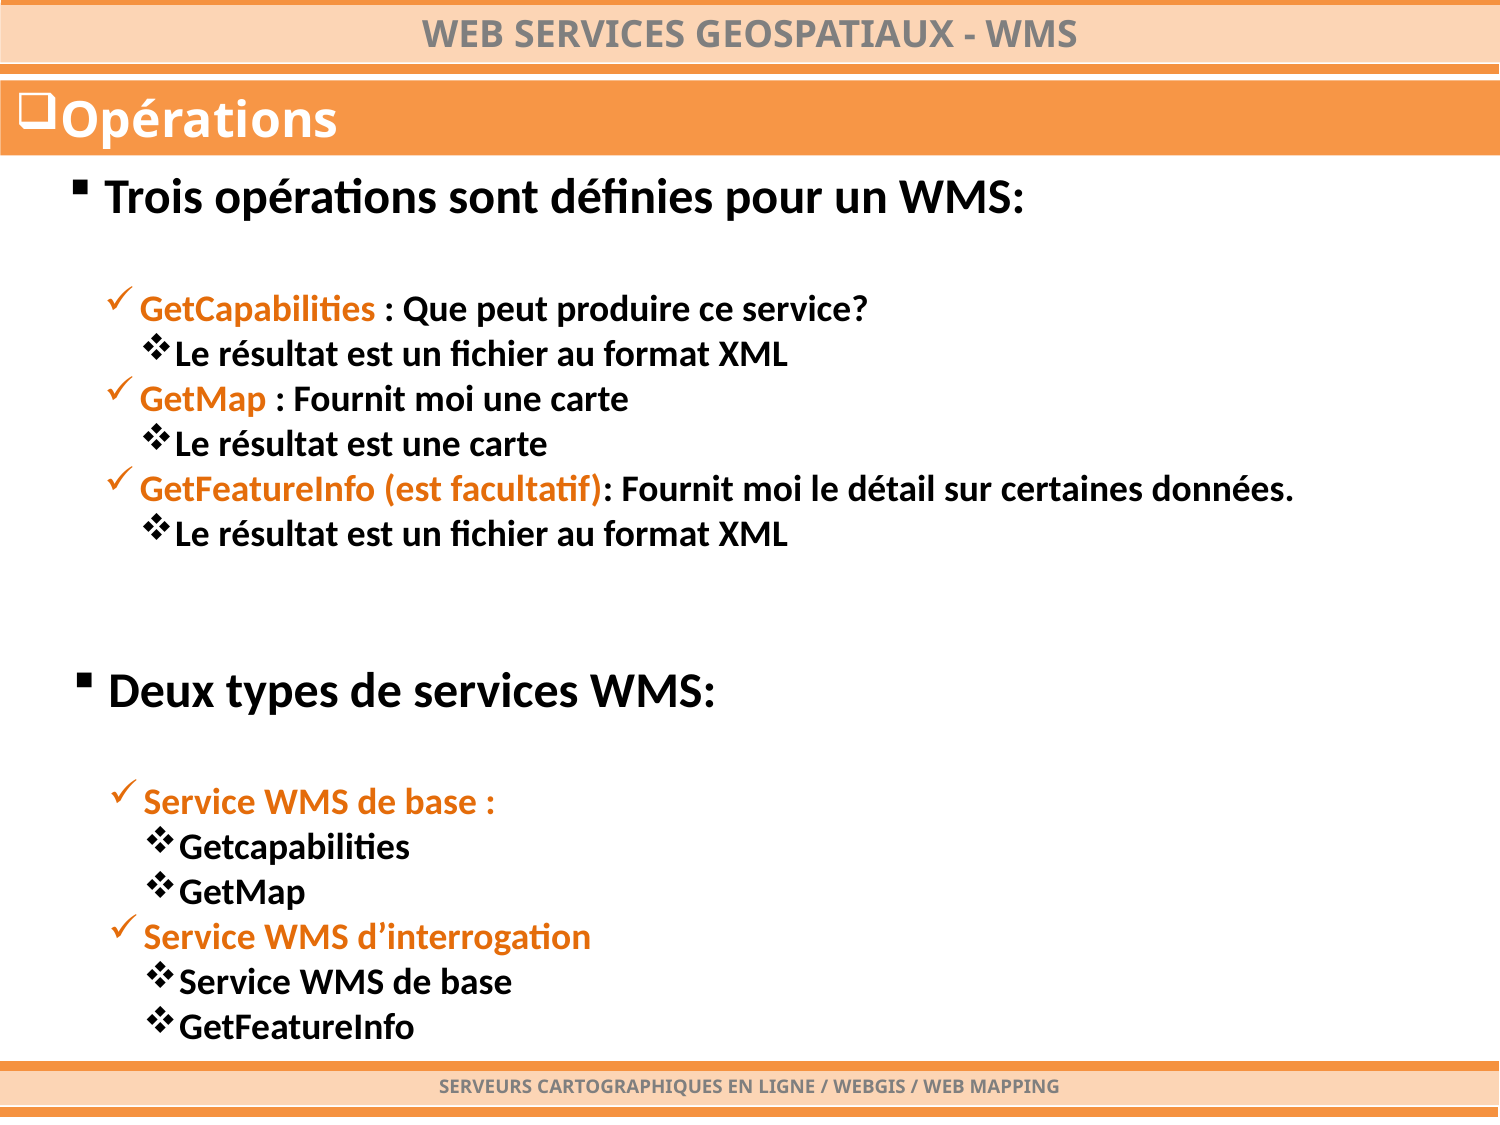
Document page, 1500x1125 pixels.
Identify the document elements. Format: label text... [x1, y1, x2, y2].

text_box WEB SERVICES GEOSPATIAUX - WMS [0, 2, 1500, 63]
text_box Trois opérations sont définies pour un WMS: GetCapabilities : Que peut produire ce service? Le résultat est un fichier au format XML GetMap : Fournit moi une carte Le résultat est une carte GetFeatureInfo (est facultatif): Fournit moi le détail sur certaines données. Le résultat est un fichier au format XML [18, 156, 1479, 612]
text_box SERVEURS CARTOGRAPHIQUES EN LIGNE / WEBGIS / WEB MAPPING [0, 1071, 1499, 1106]
text_box Opérations [0, 80, 1500, 156]
text_box Deux types de services WMS: Service WMS de base : Getcapabilities GetMap Service WMS d’interrogation Service WMS de base GetFeatureInfo [22, 649, 1483, 1055]
